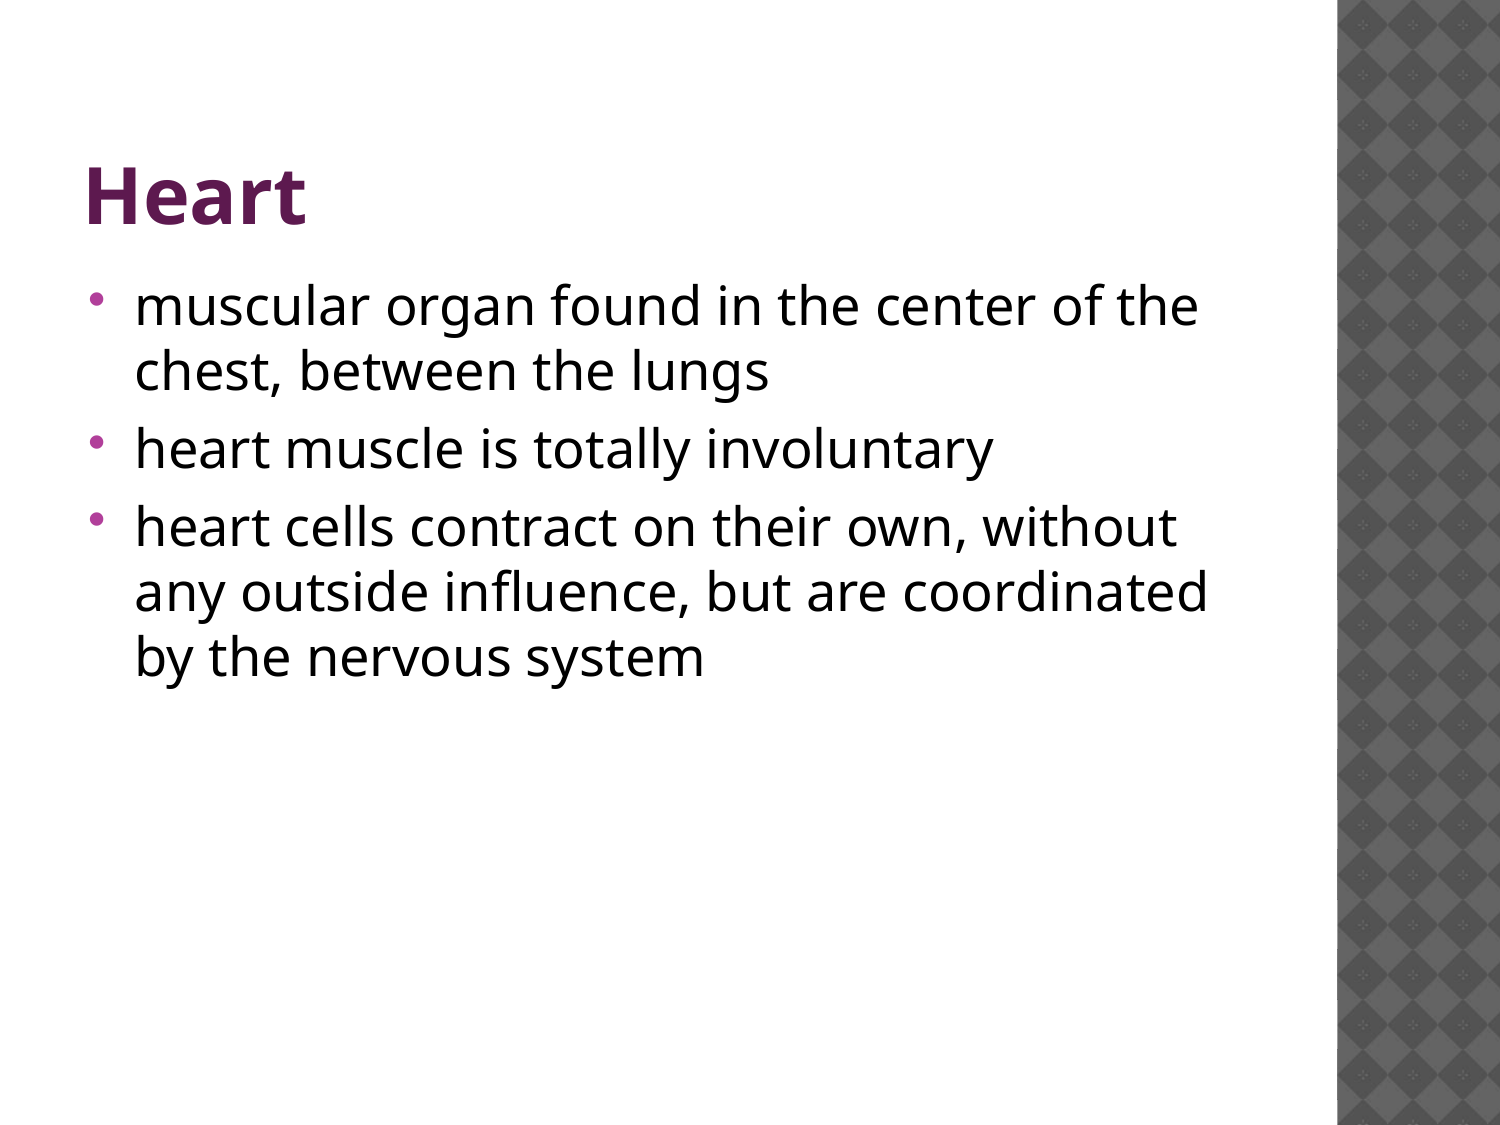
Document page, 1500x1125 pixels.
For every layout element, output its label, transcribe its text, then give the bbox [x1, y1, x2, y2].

list muscular organ found in the center of the chest, between the lungs heart muscle is totally involuntary heart cells contract on their own, without any outside influence, but are coordinated by the nervous system [75, 264, 1263, 1060]
title Heart [75, 52, 1263, 240]
picture [1337, 0, 1500, 1125]
